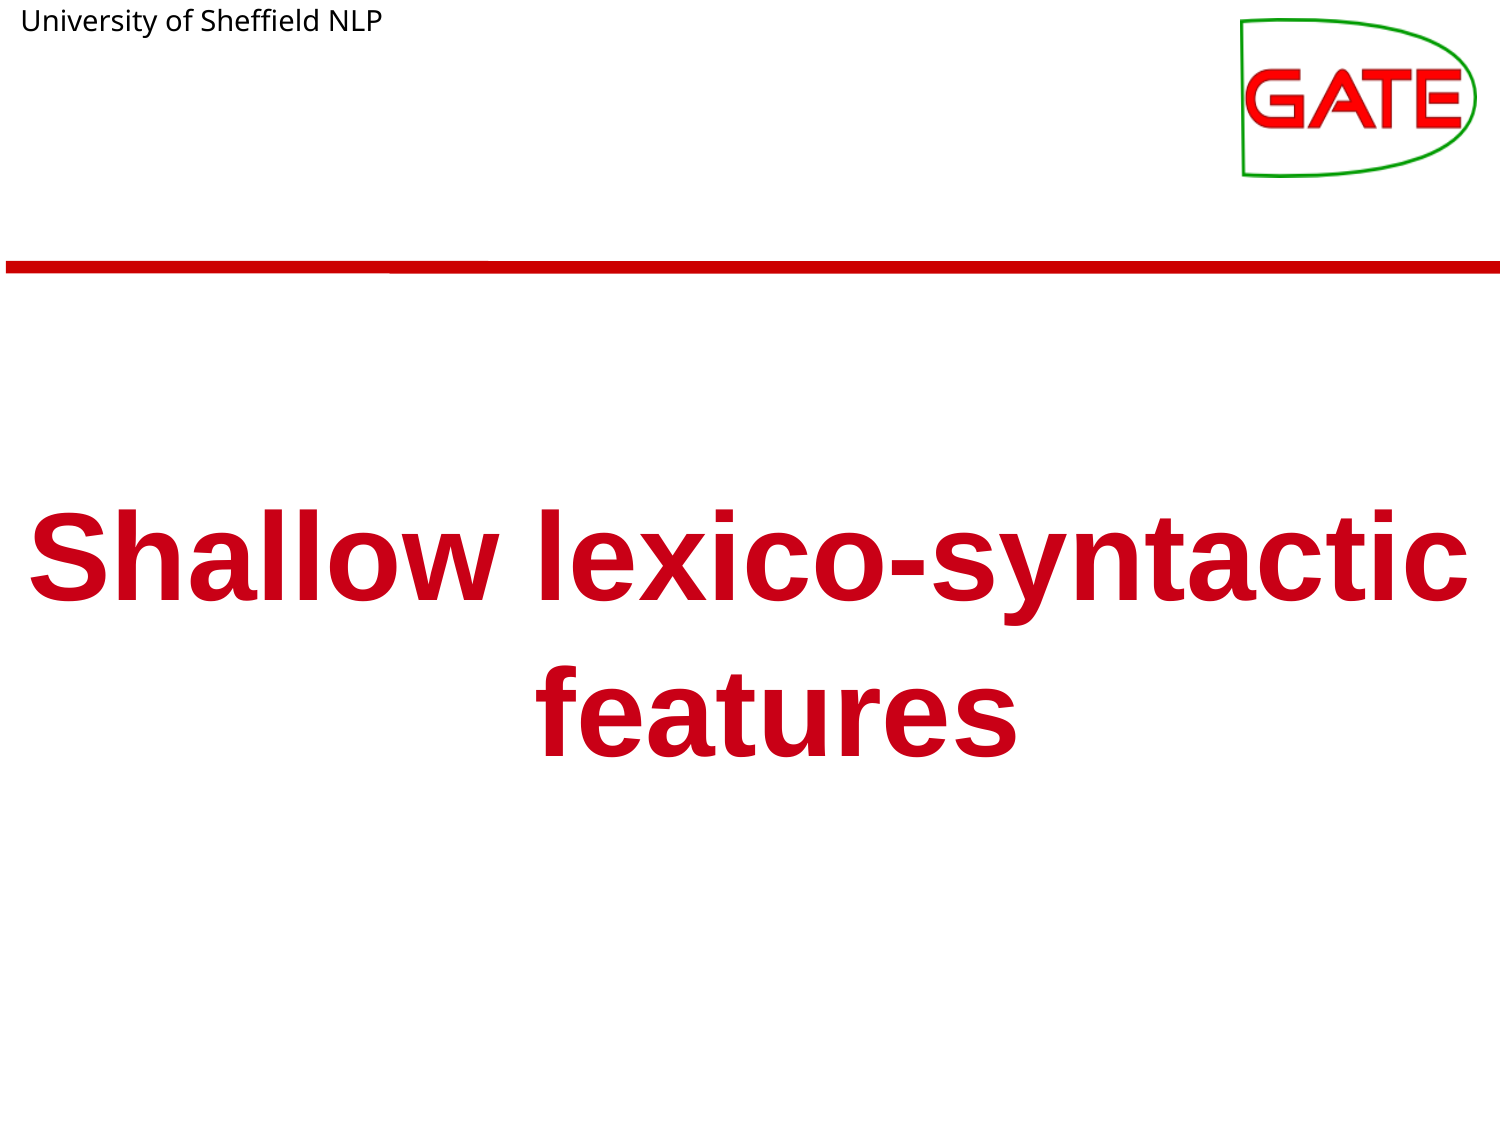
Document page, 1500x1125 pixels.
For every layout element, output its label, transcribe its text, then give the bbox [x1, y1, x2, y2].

picture [1240, 18, 1477, 178]
subtitle Shallow lexico-syntactic features [0, 250, 1500, 1002]
